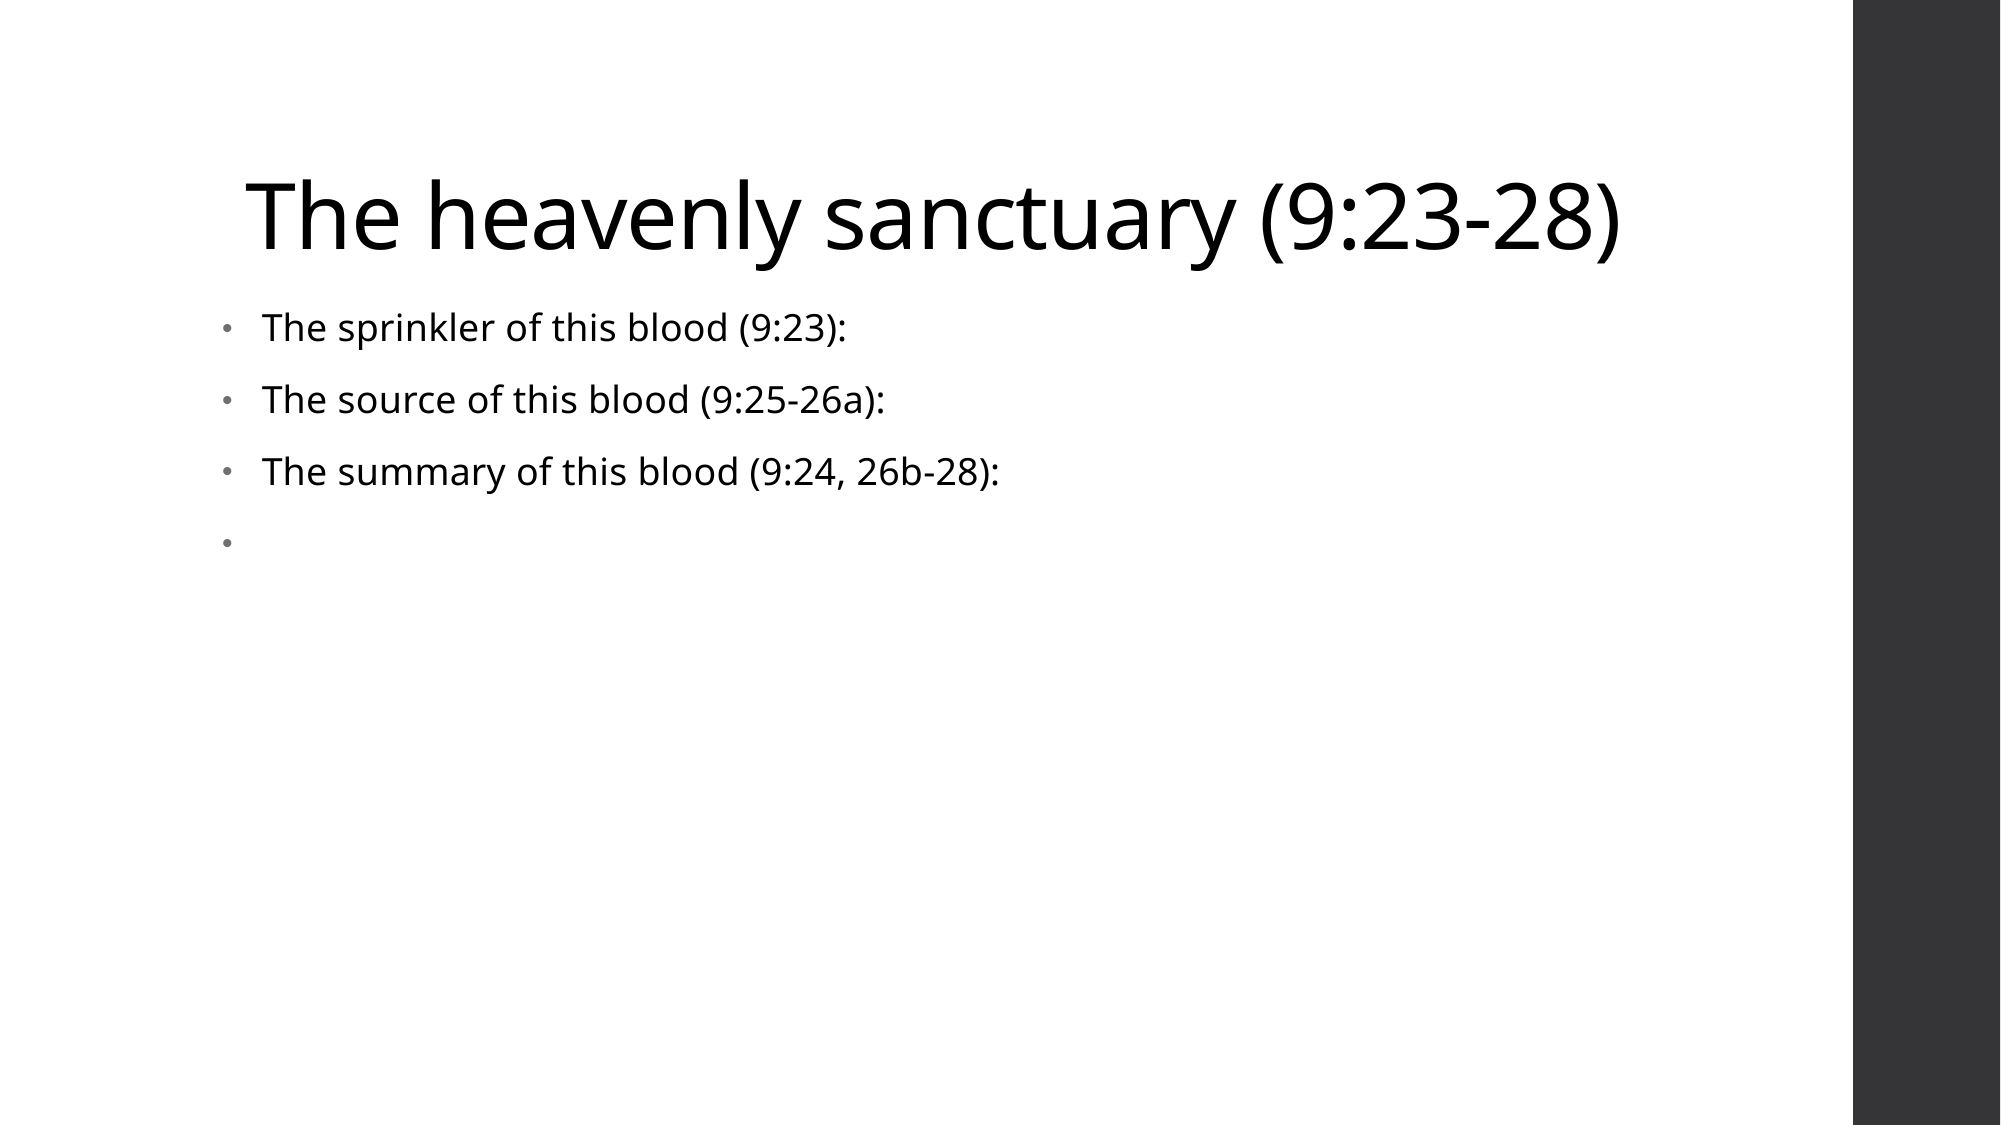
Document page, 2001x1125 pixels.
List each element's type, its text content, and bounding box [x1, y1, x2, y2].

title The heavenly sanctuary (9:23-28) [206, 60, 1797, 278]
list The sprinkler of this blood (9:23): The source of this blood (9:25-26a): The summary of this blood (9:24, 26b-28): [206, 299, 1617, 1014]
